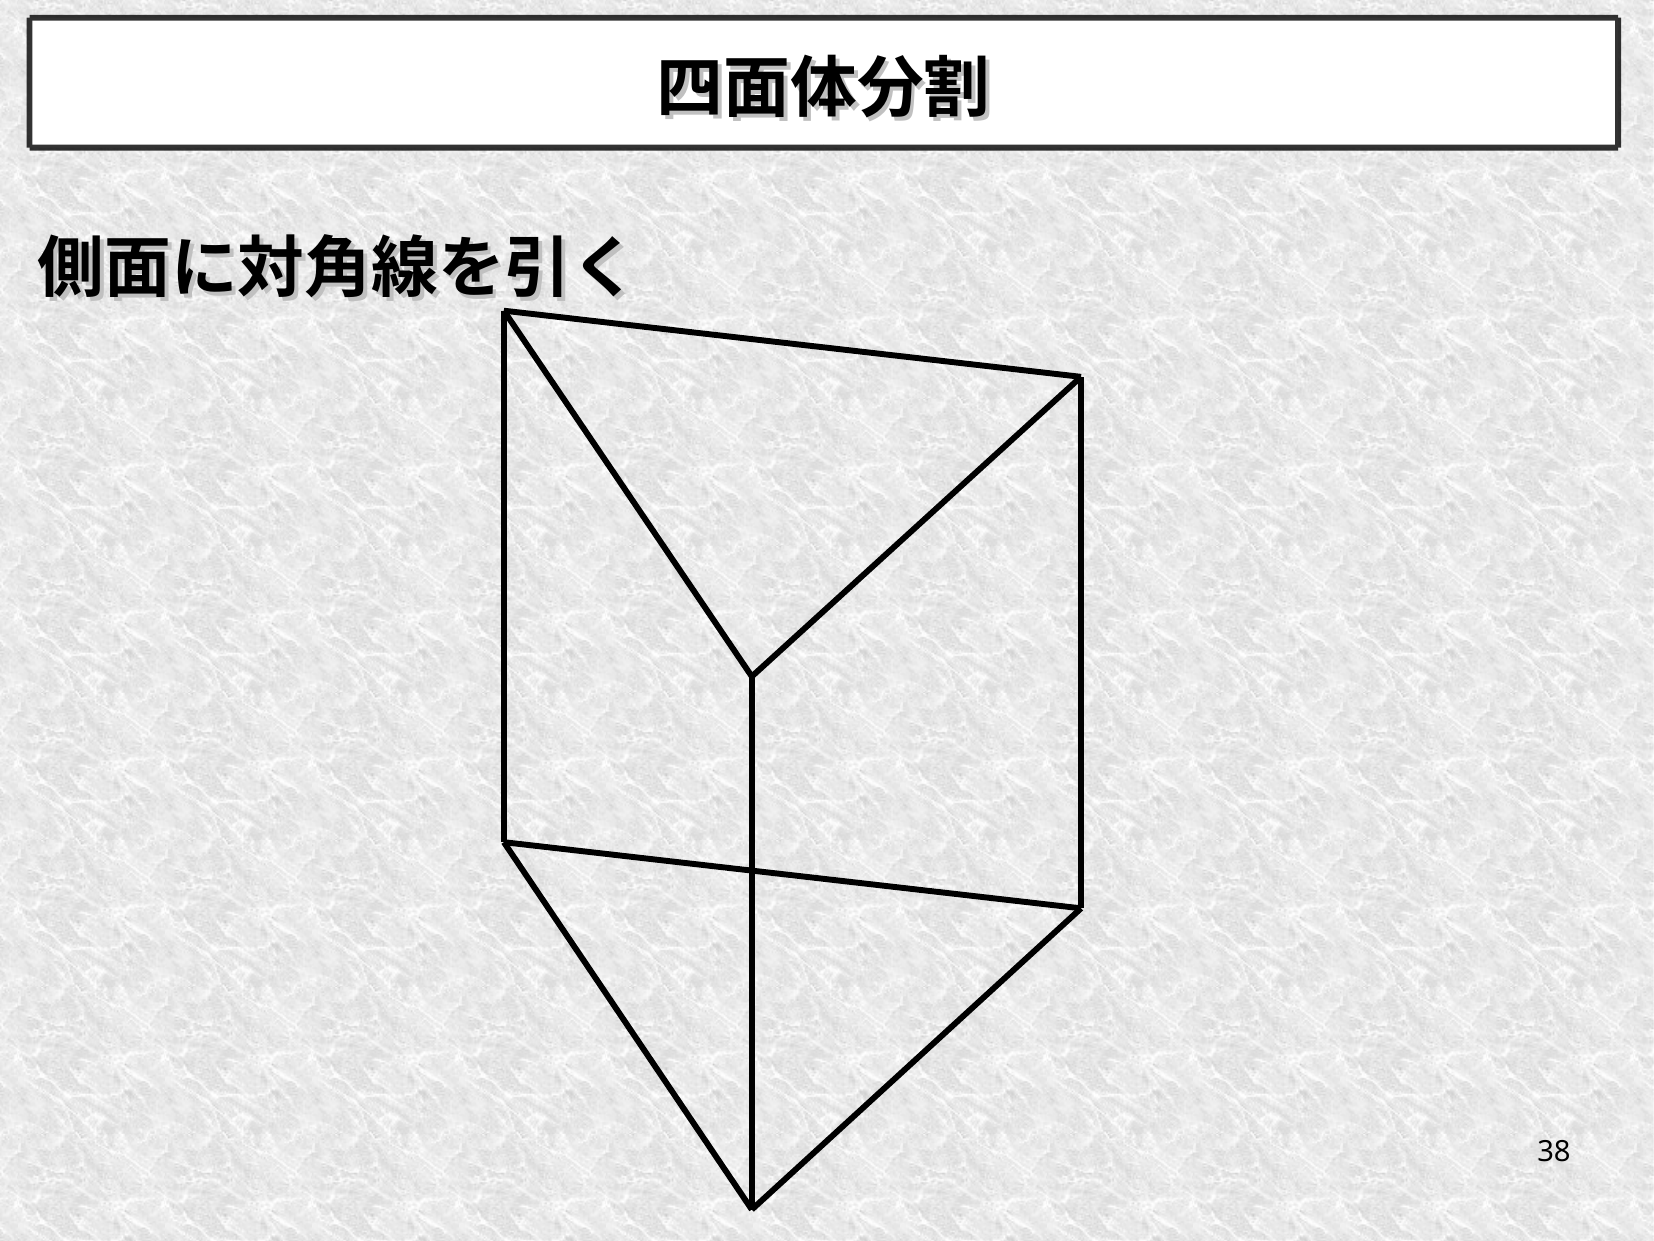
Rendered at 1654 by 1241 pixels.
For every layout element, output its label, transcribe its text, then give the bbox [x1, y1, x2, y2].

text_box 四面体分割 [29, 17, 1619, 148]
picture [0, 0, 1654, 1241]
text_box 側面に対角線を引く [22, 206, 939, 296]
